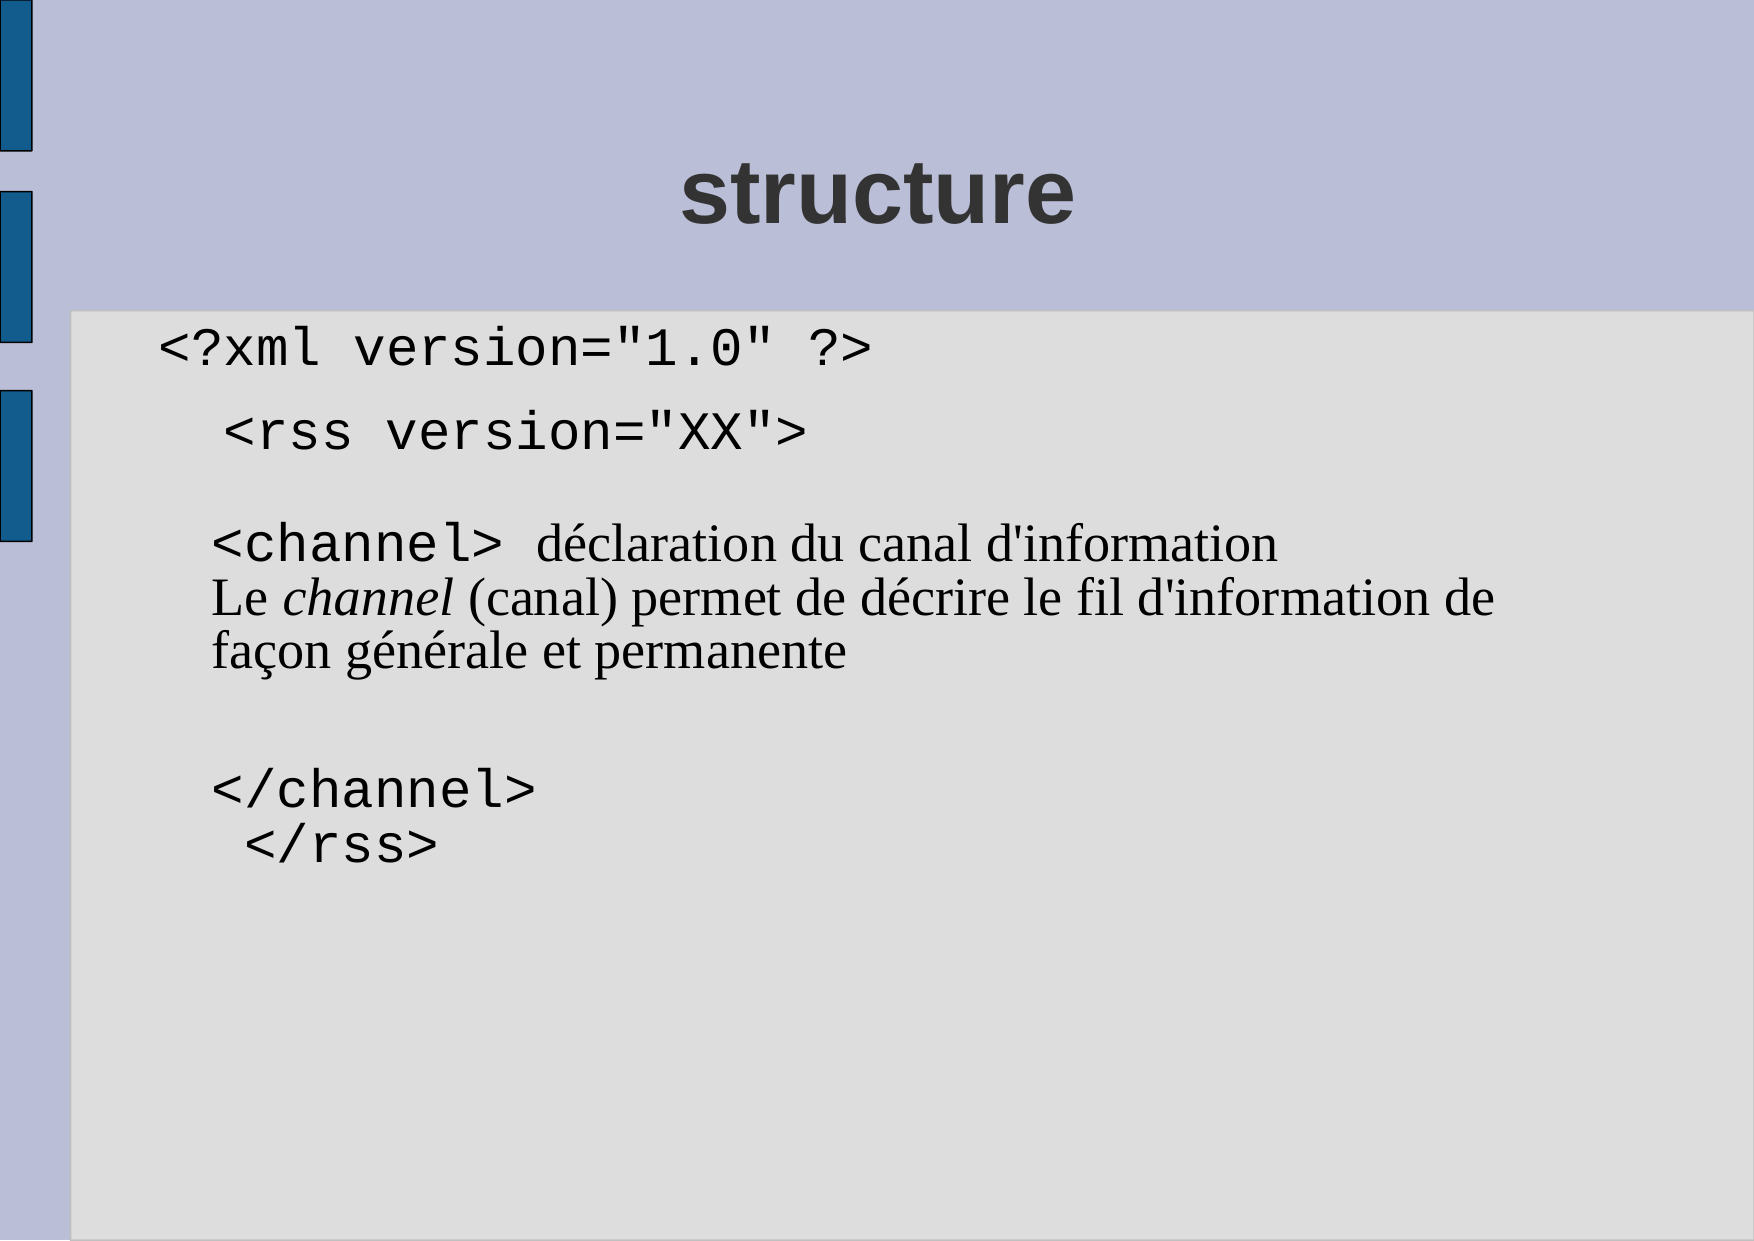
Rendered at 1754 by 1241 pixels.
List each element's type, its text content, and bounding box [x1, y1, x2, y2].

title structure [128, 91, 1627, 299]
list <?xml version="1.0" ?> <rss version="XX"> <channel> déclaration du canal d'information Le channel (canal) permet de décrire le fil d'information de façon générale et permanente </channel> </rss> [140, 321, 1614, 904]
